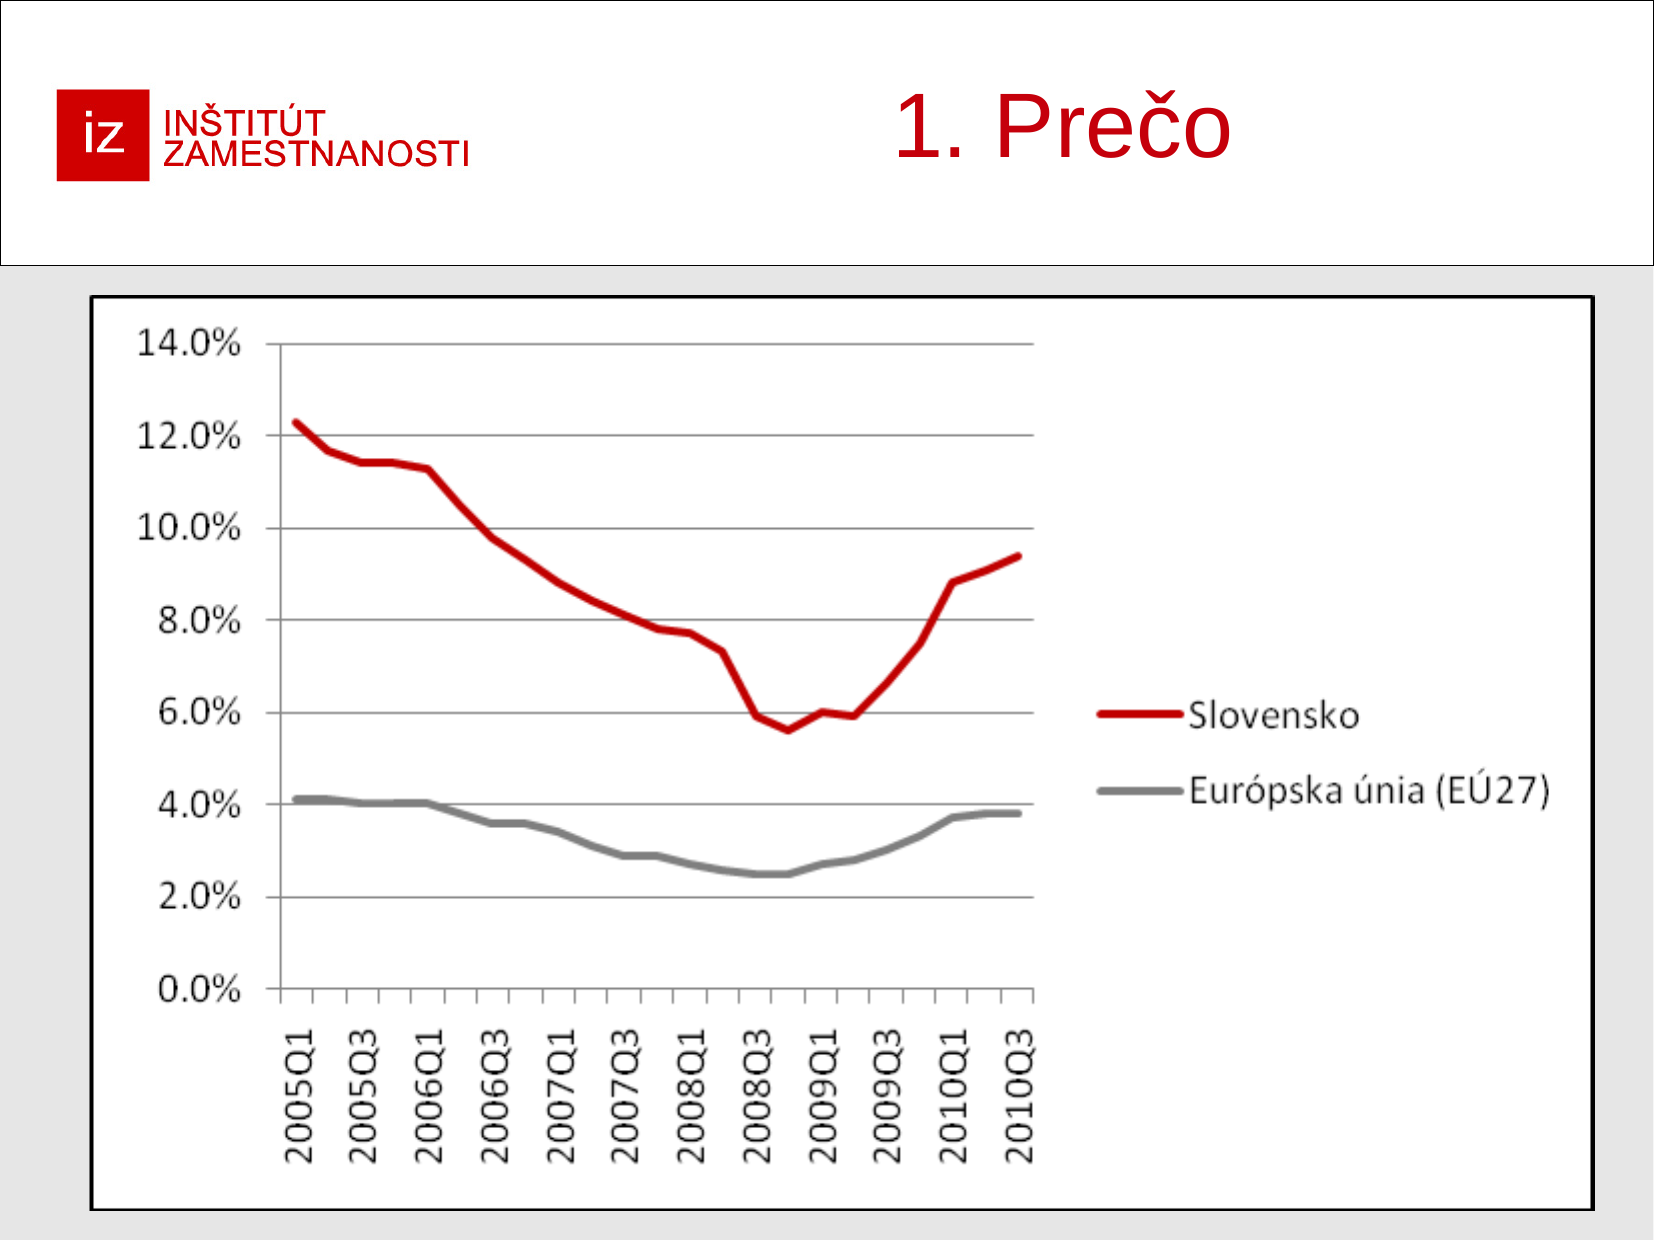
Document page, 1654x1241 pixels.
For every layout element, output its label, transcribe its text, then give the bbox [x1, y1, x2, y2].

picture [5, 8, 518, 257]
title 1. Prečo [561, 29, 1565, 237]
picture [88, 295, 1595, 1211]
